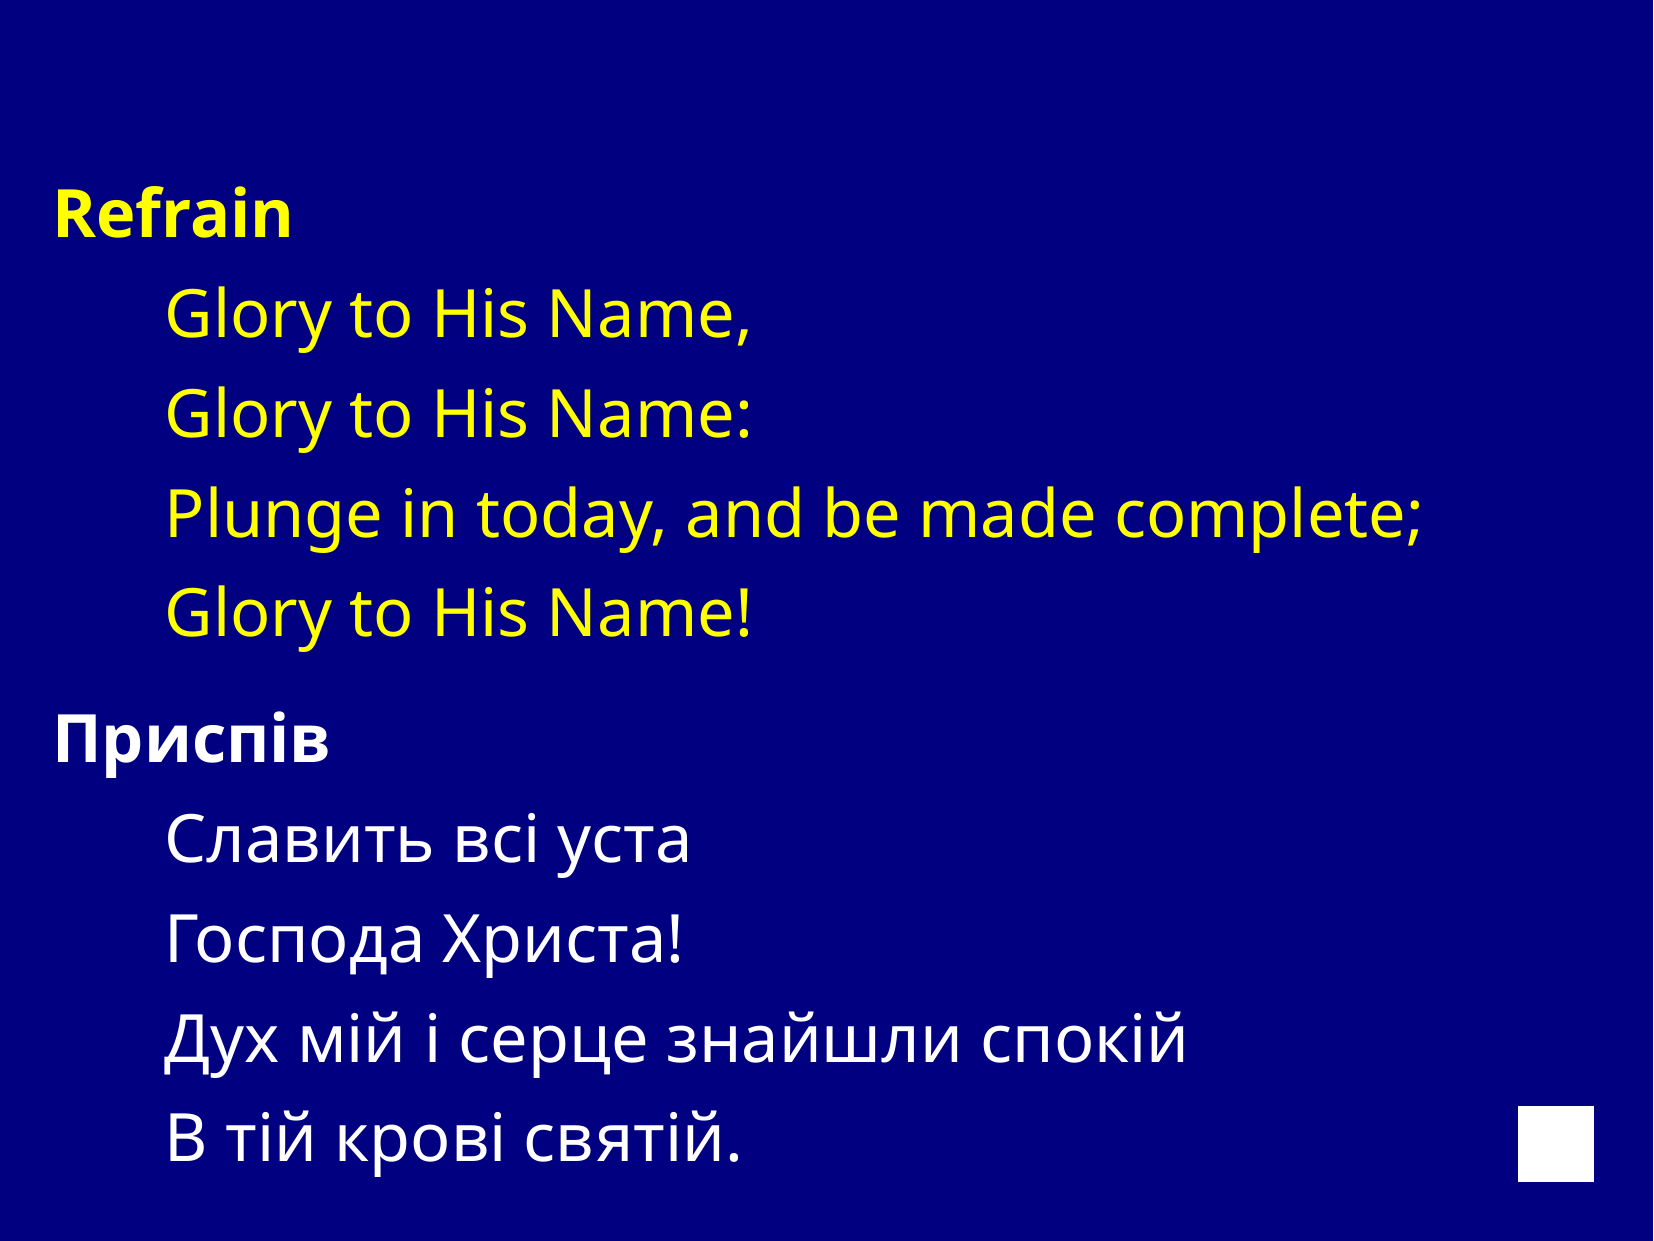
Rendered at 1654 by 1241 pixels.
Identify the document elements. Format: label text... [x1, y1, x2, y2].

text_box [1518, 1106, 1594, 1182]
text_box Refrain Glory to His Name, Glory to His Name: Plunge in today, and be made complete; Glory to His Name! [37, 150, 1653, 638]
text_box Приспів Славить всі уста Господа Христа! Дух мій і серце знайшли спокій В тій крові святій. [37, 675, 1576, 1163]
